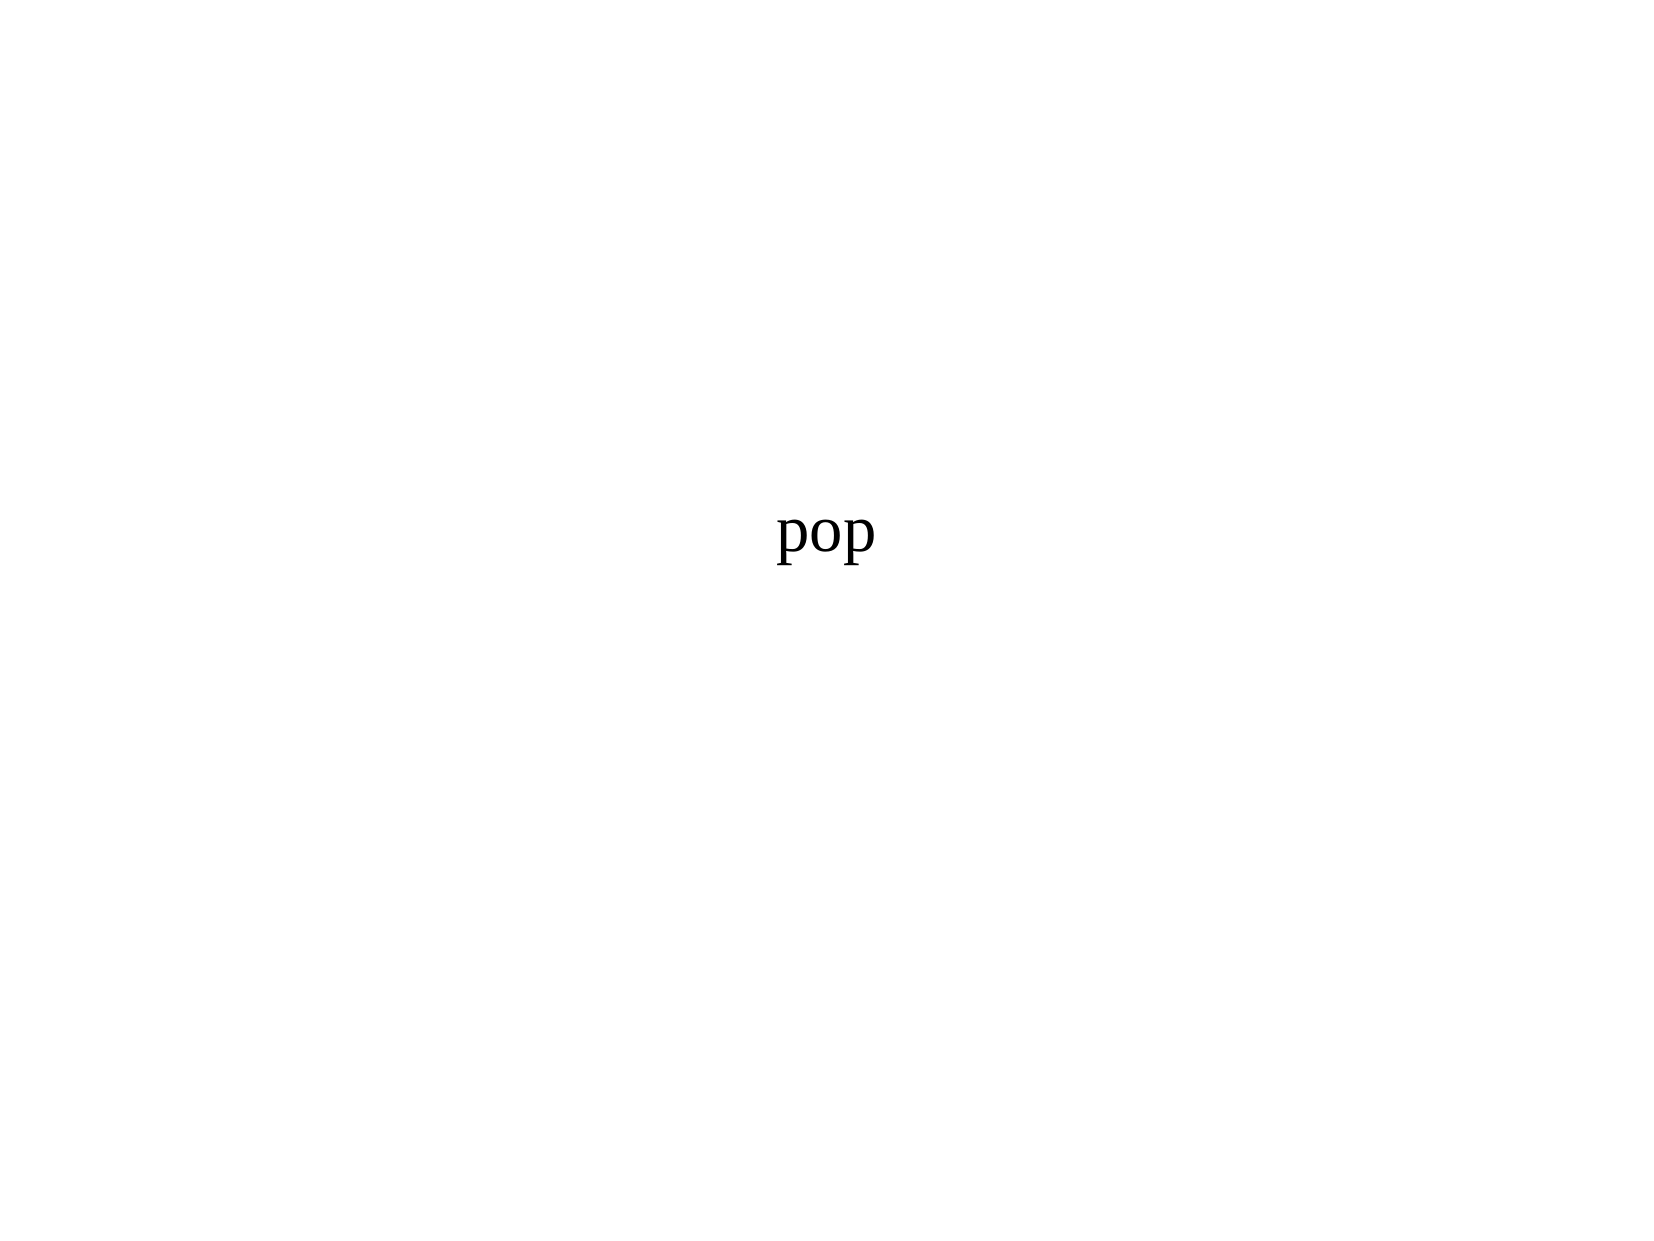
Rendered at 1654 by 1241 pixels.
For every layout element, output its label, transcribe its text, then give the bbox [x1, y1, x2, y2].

subtitle pop [82, 49, 1571, 1010]
